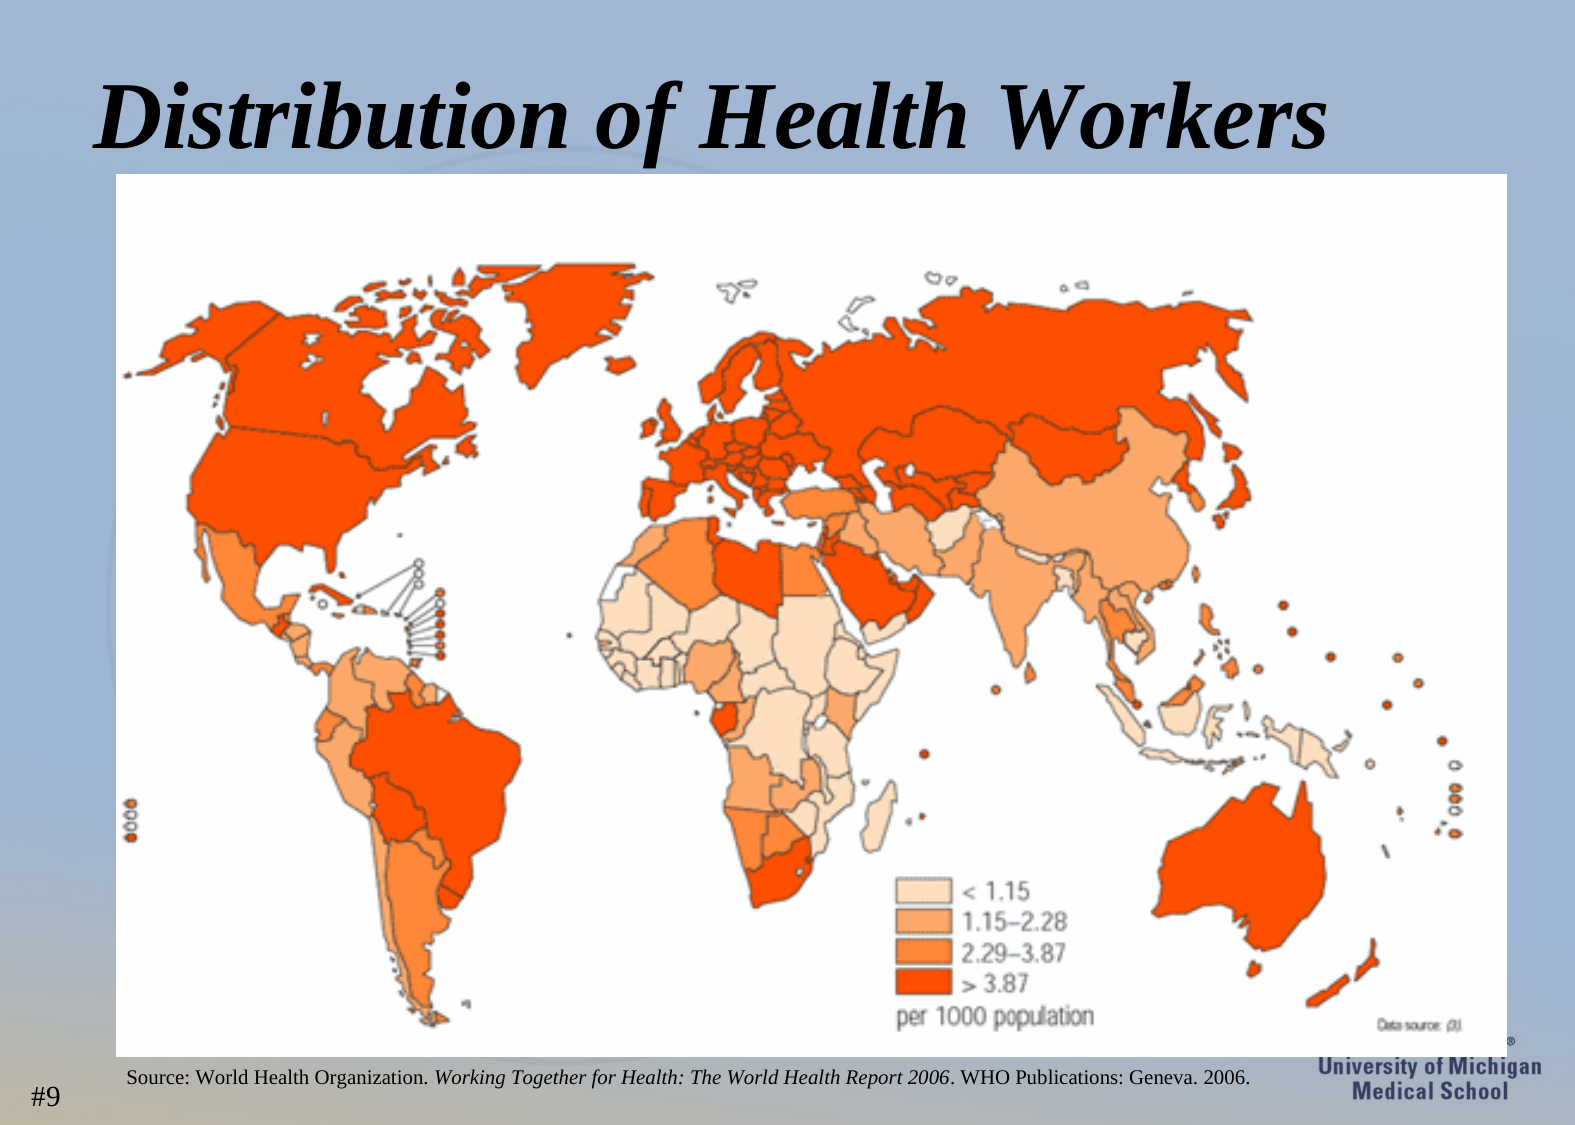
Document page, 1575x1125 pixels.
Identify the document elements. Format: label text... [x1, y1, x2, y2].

picture [0, 0, 1575, 1125]
text_box Source: World Health Organization. Working Together for Health: The World Health Report 2006. WHO Publications: Geneva. 2006. [111, 1055, 1361, 1097]
title Distribution of Health Workers [78, 45, 1497, 233]
